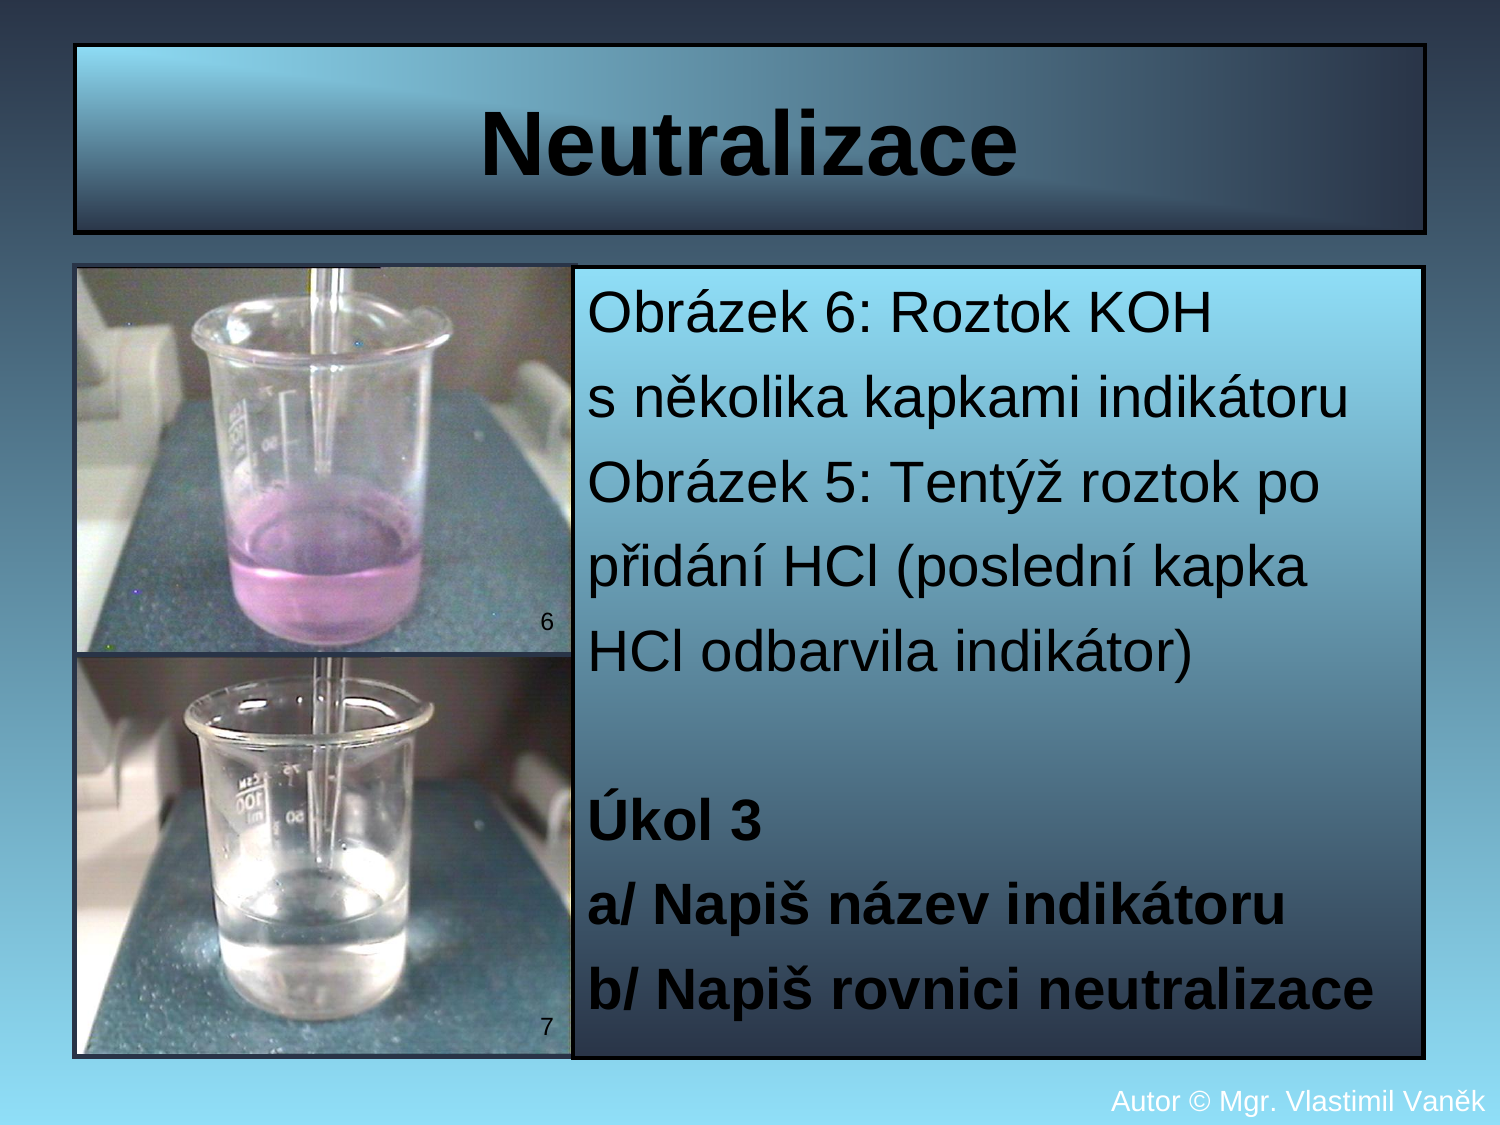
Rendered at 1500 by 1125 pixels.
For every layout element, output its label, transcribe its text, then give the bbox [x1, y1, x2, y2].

list Obrázek 6: Roztok KOH s několika kapkami indikátoru Obrázek 5: Tentýž roztok po přidání HCl (poslední kapka HCl odbarvila indikátor) Úkol 3 a/ Napiš název indikátoru b/ Napiš rovnici neutralizace [572, 267, 1424, 1058]
text_box 6 [525, 597, 570, 644]
text_box Autor © Mgr. Vlastimil Vaněk [1096, 1074, 1500, 1125]
text_box 7 [525, 1002, 579, 1049]
text_box [76, 657, 571, 1054]
title Neutralizace [75, 45, 1426, 233]
text_box [76, 267, 571, 652]
